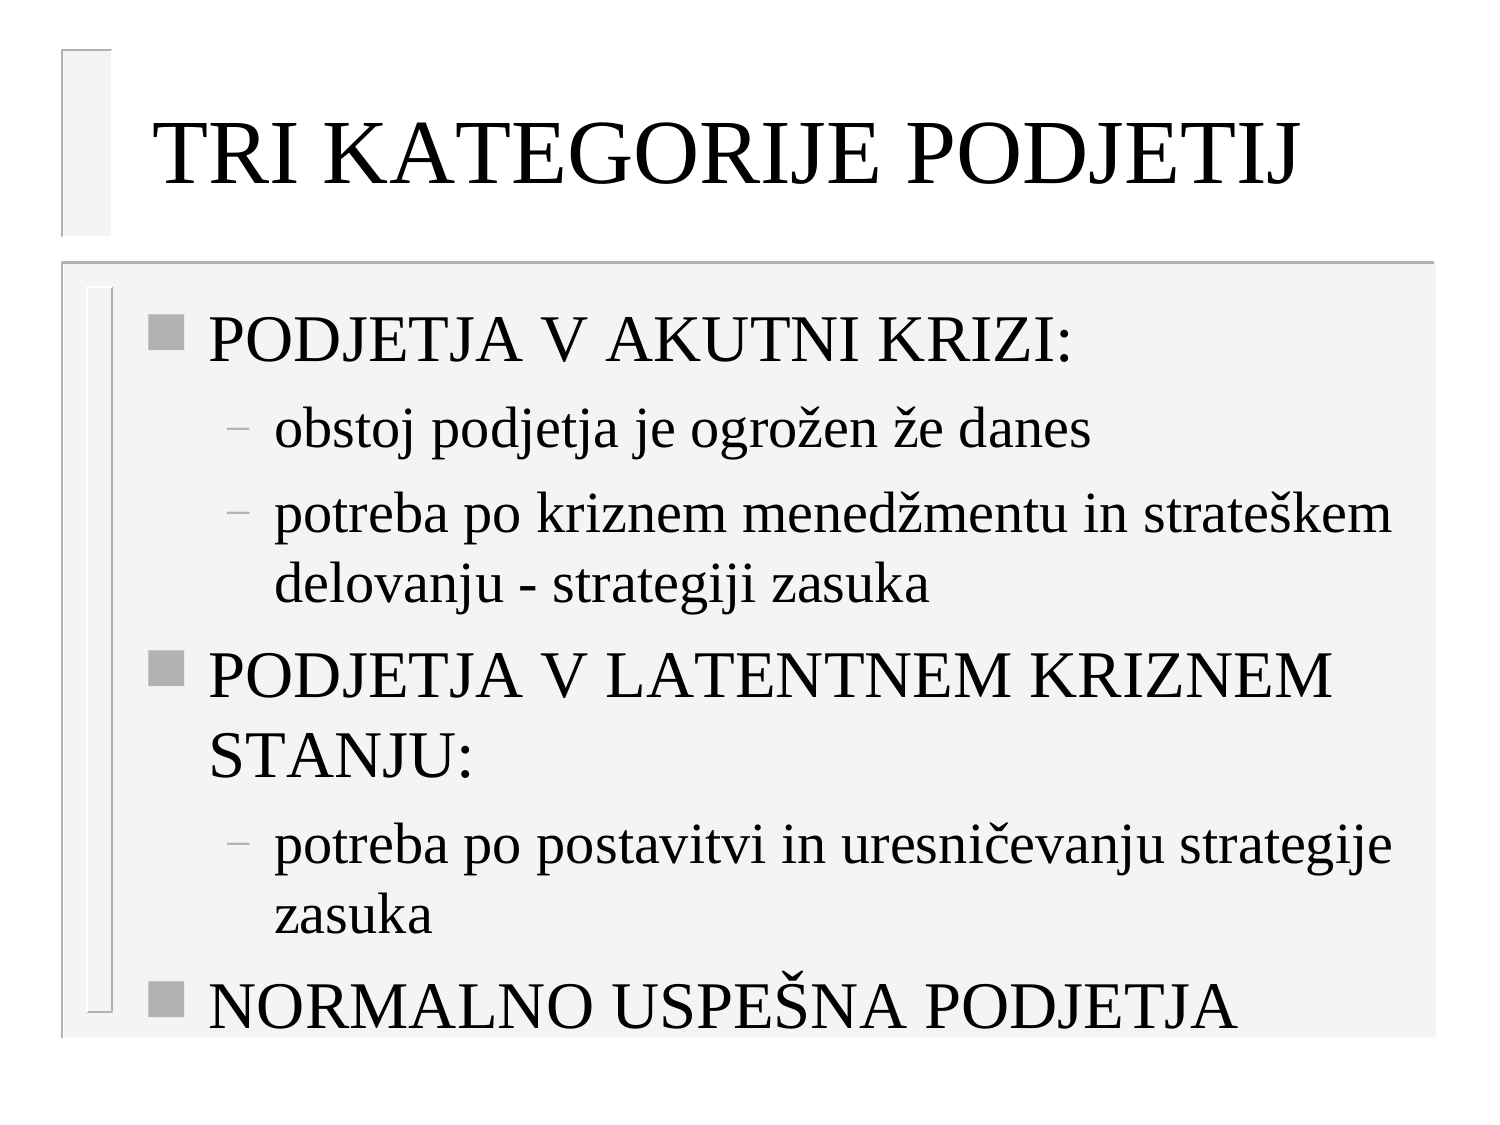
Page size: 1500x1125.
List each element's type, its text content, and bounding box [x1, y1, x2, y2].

title TRI KATEGORIJE PODJETIJ [137, 56, 1413, 238]
list PODJETJA V AKUTNI KRIZI: obstoj podjetja je ogrožen že danes potreba po kriznem menedžmentu in strateškem delovanju - strategiji zasuka PODJETJA V LATENTNEM KRIZNEM STANJU: potreba po postavitvi in uresničevanju strategije zasuka NORMALNO USPEŠNA PODJETJA [137, 287, 1413, 1050]
